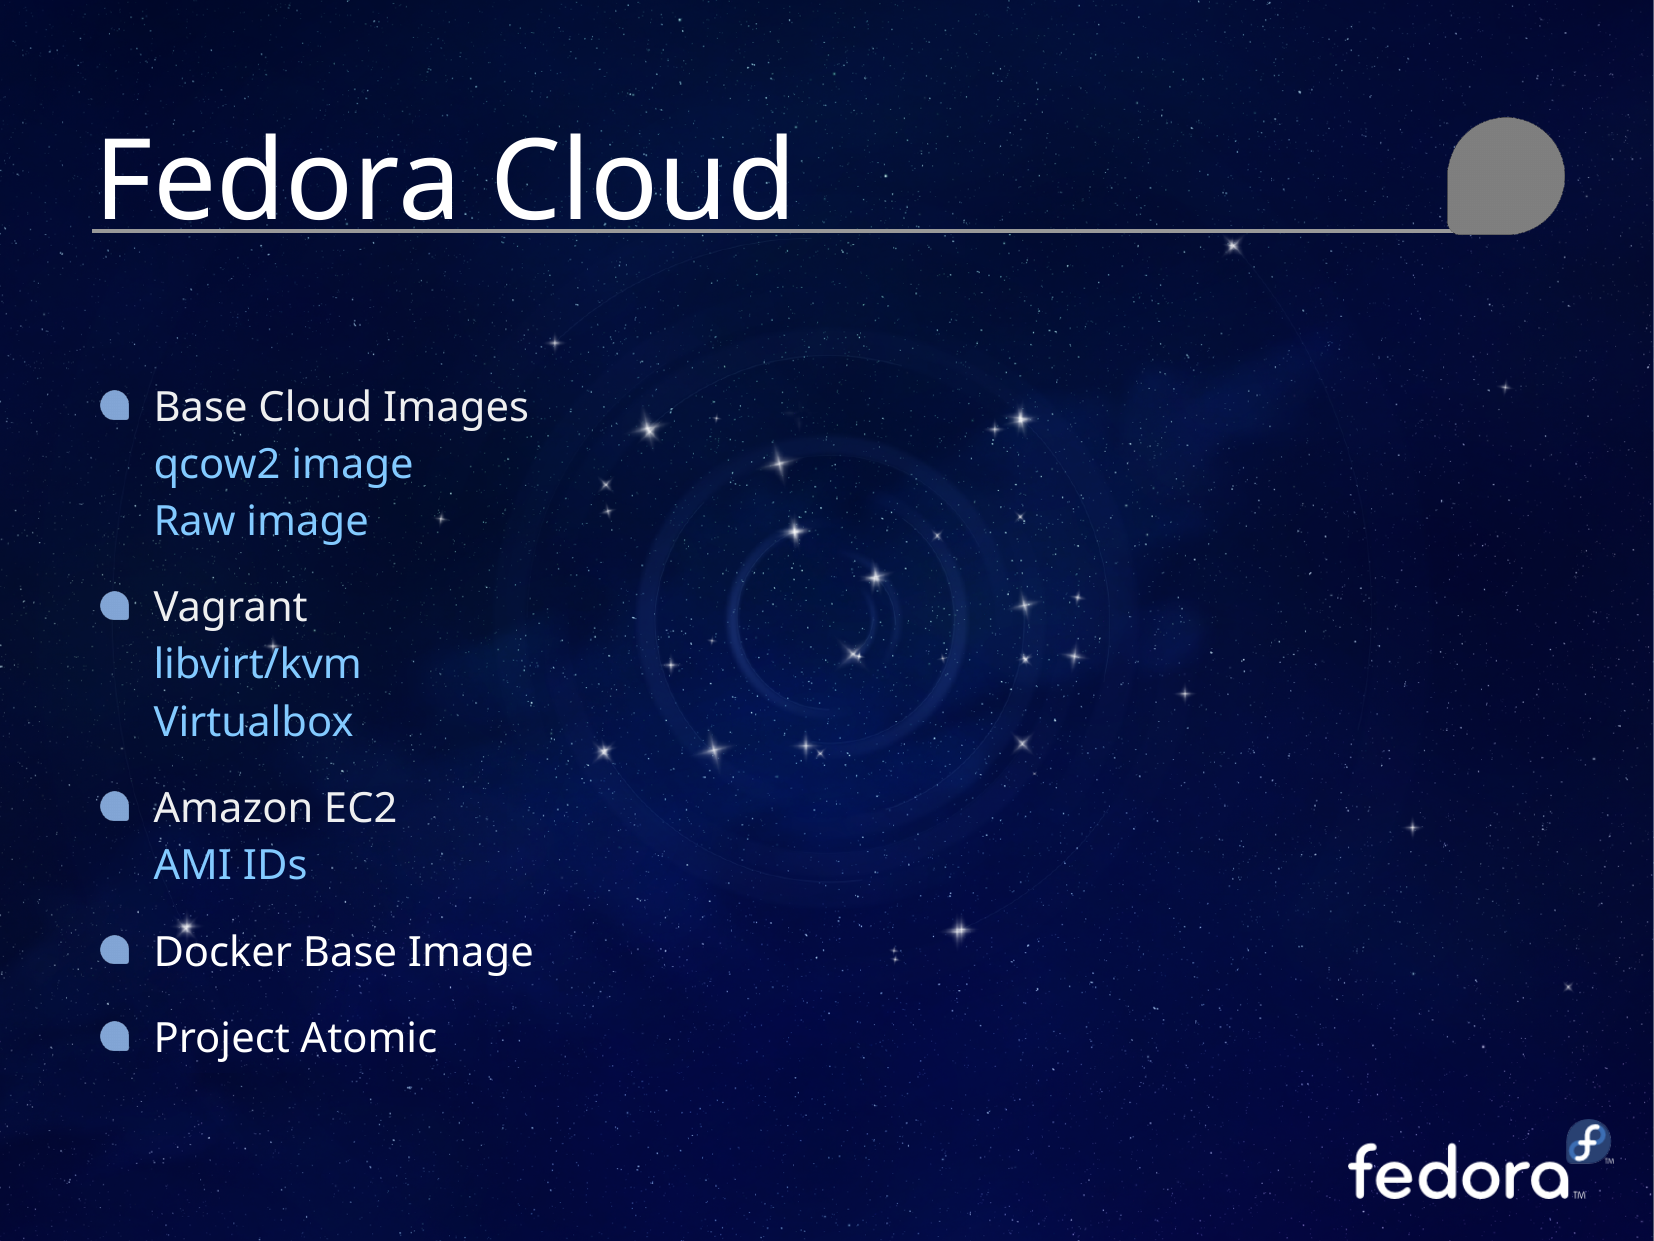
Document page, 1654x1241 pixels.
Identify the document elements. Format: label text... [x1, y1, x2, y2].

picture [0, 0, 1654, 1241]
list Base Cloud Images qcow2 image Raw image Vagrant libvirt/kvm Virtualbox Amazon EC2 AMI IDs Docker Base Image Project Atomic [82, 290, 1571, 1094]
title Fedora Cloud [94, 100, 1426, 251]
